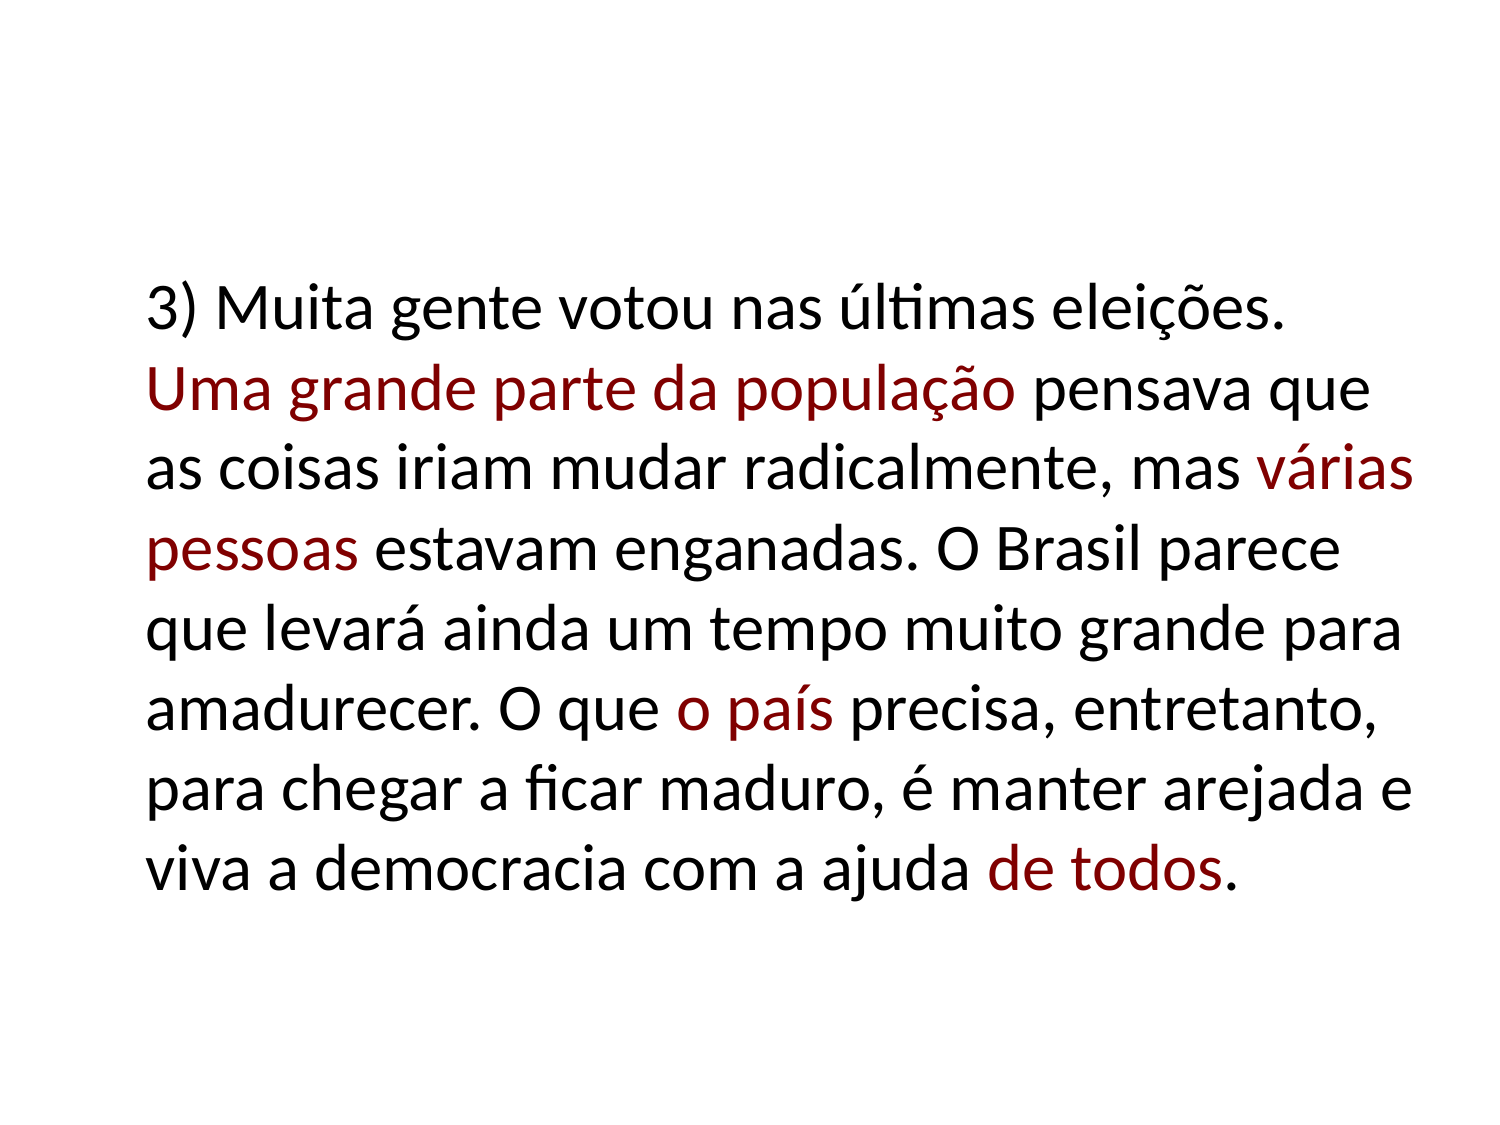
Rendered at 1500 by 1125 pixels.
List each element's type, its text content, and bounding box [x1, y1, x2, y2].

list 3) Muita gente votou nas últimas eleições. Uma grande parte da população pensava que as coisas iriam mudar radicalmente, mas várias pessoas estavam enganadas. O Brasil parece que levará ainda um tempo muito grande para amadurecer. O que o país precisa, entretanto, para chegar a ficar maduro, é manter arejada e viva a democracia com a ajuda de todos. [75, 263, 1425, 916]
